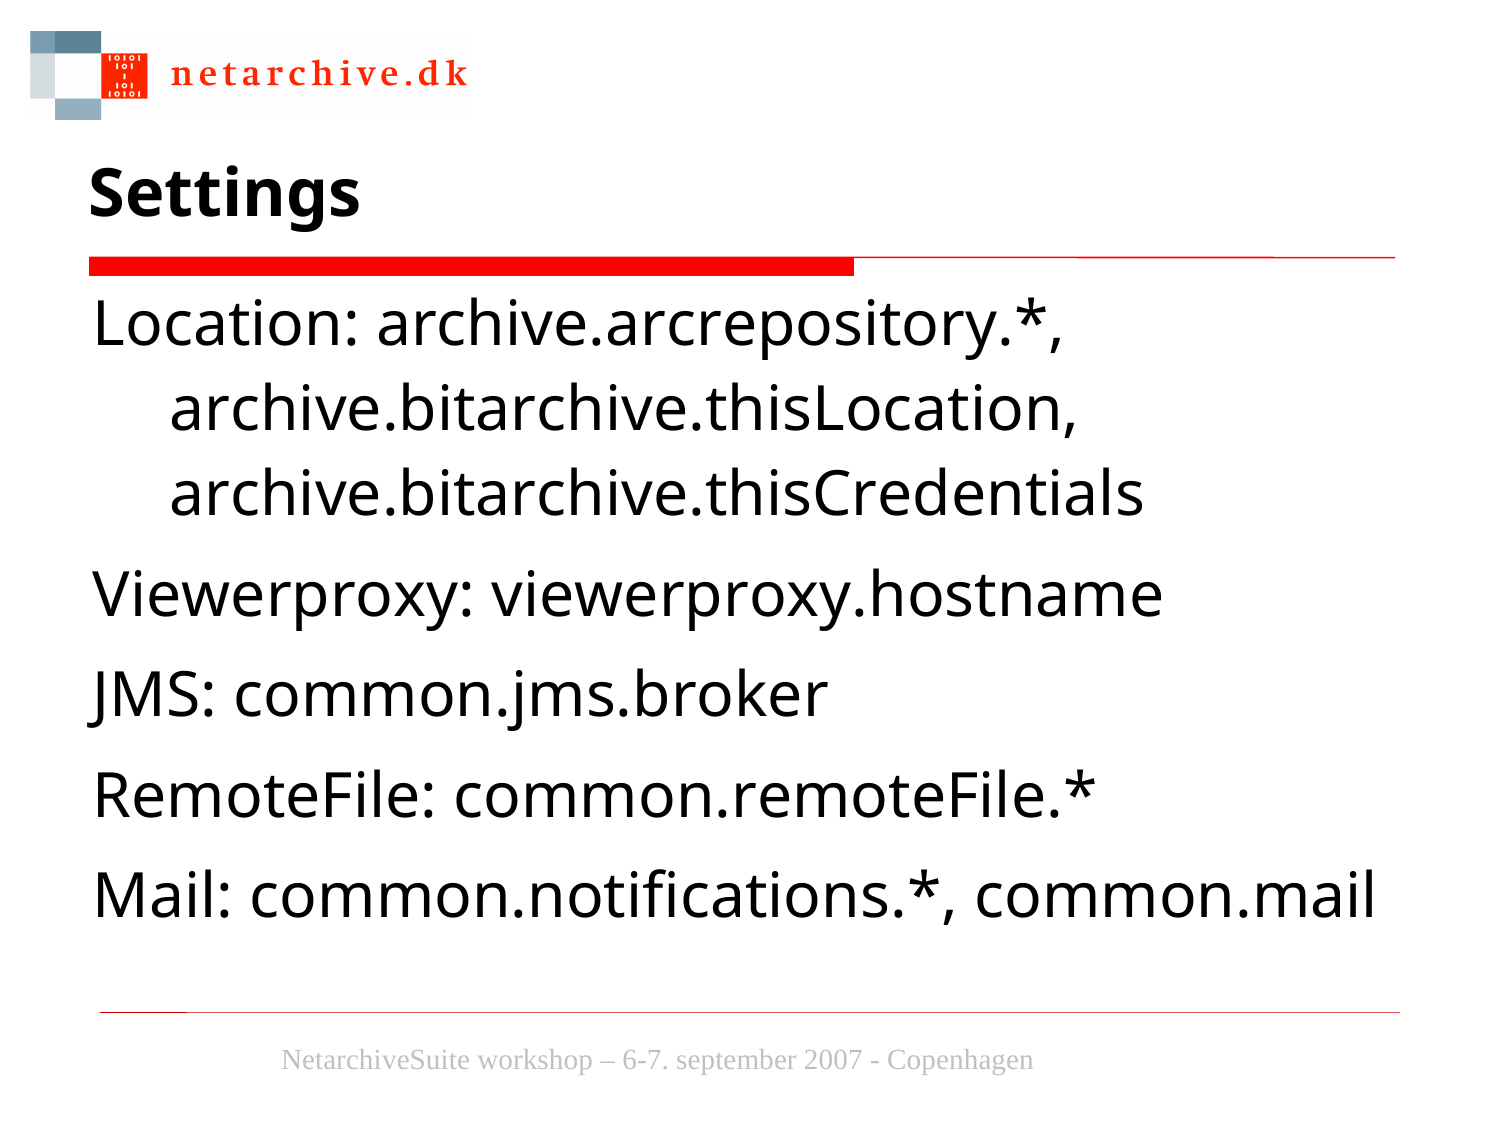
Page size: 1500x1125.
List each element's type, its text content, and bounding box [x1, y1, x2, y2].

picture [29, 31, 467, 120]
list Location: archive.arcrepository.*, archive.bitarchive.thisLocation, archive.bitarchive.thisCredentials Viewerproxy: viewerproxy.hostname JMS: common.jms.broker RemoteFile: common.remoteFile.* Mail: common.notifications.*, common.mail [92, 278, 1406, 988]
title Settings [88, 137, 1401, 244]
